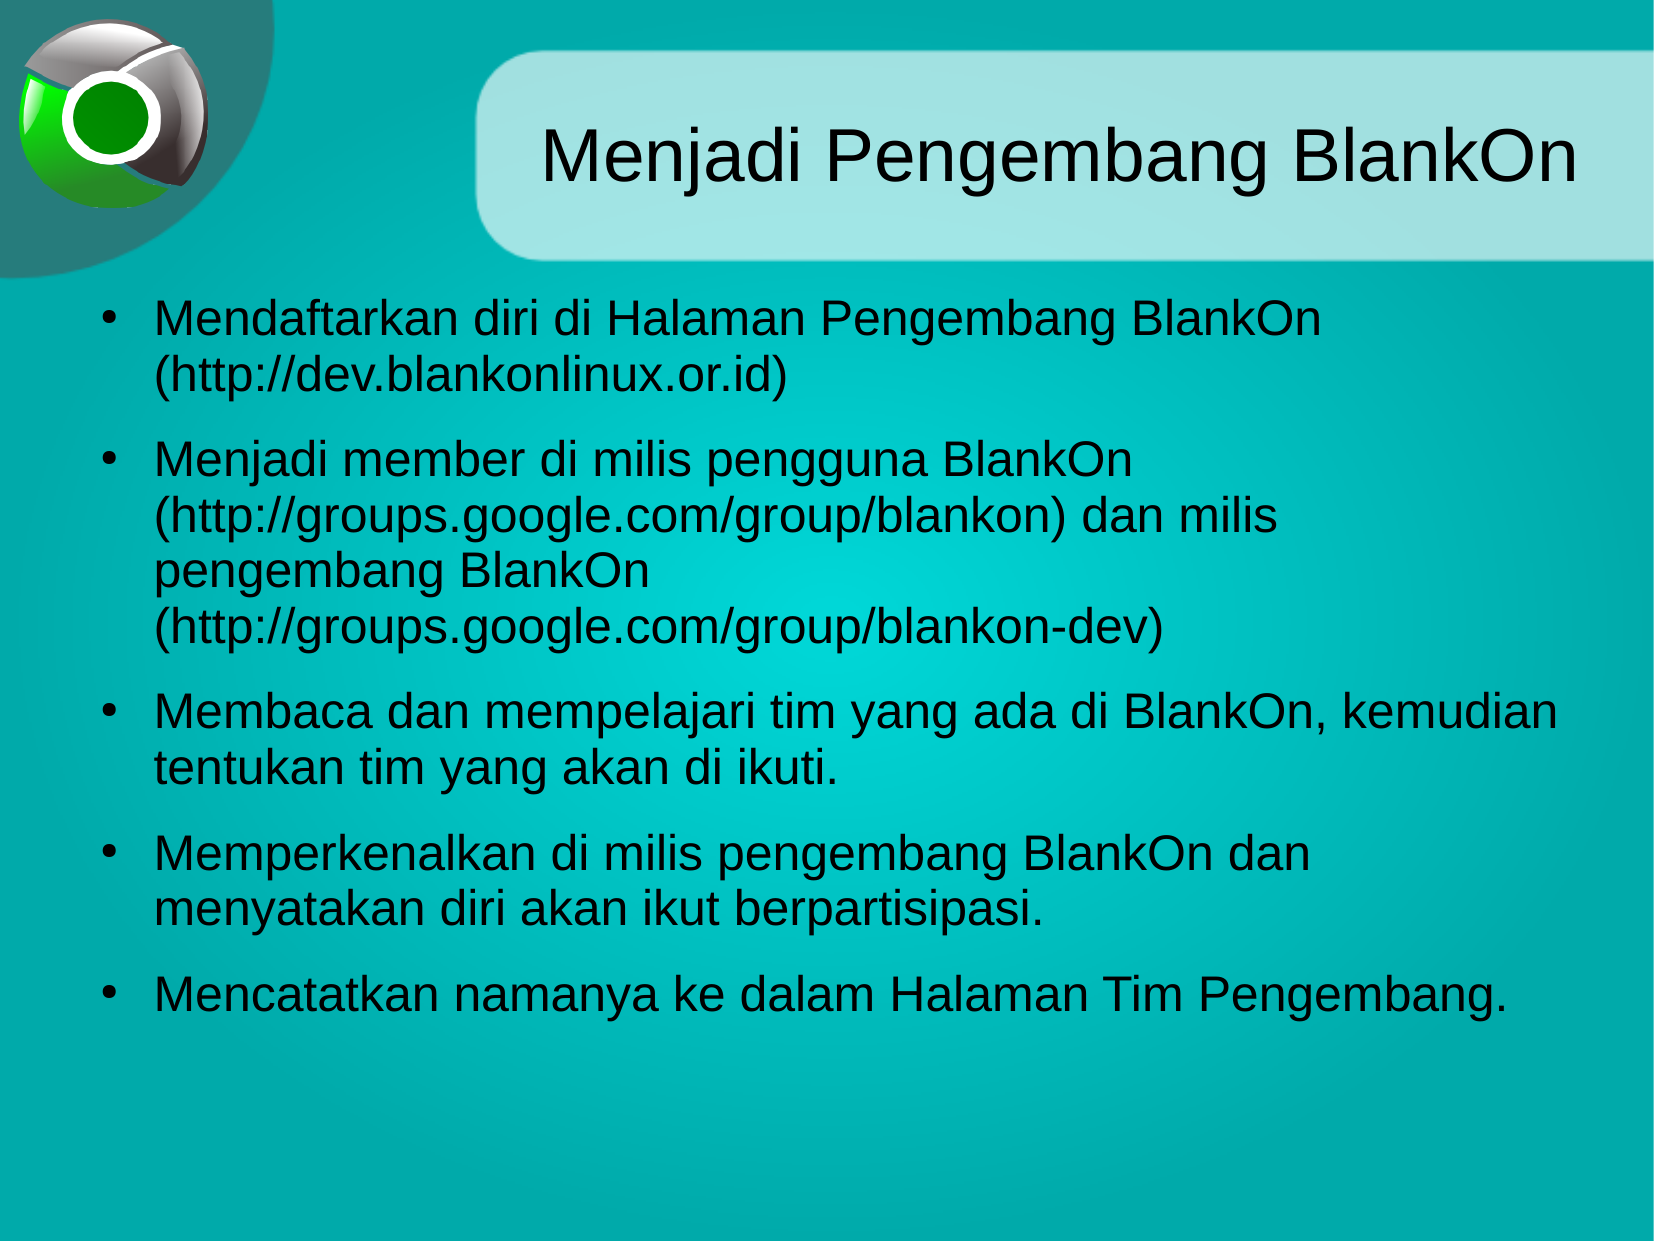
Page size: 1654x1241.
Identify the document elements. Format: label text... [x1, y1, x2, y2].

picture [0, 0, 1654, 1241]
title Menjadi Pengembang BlankOn [540, 108, 1585, 203]
list Mendaftarkan diri di Halaman Pengembang BlankOn (http://dev.blankonlinux.or.id) Menjadi member di milis pengguna BlankOn (http://groups.google.com/group/blankon) dan milis pengembang BlankOn (http://groups.google.com/group/blankon-dev) Membaca dan mempelajari tim yang ada di BlankOn, kemudian tentukan tim yang akan di ikuti. Memperkenalkan di milis pengembang BlankOn dan menyatakan diri akan ikut berpartisipasi. Mencatatkan namanya ke dalam Halaman Tim Pengembang. [82, 290, 1571, 1109]
